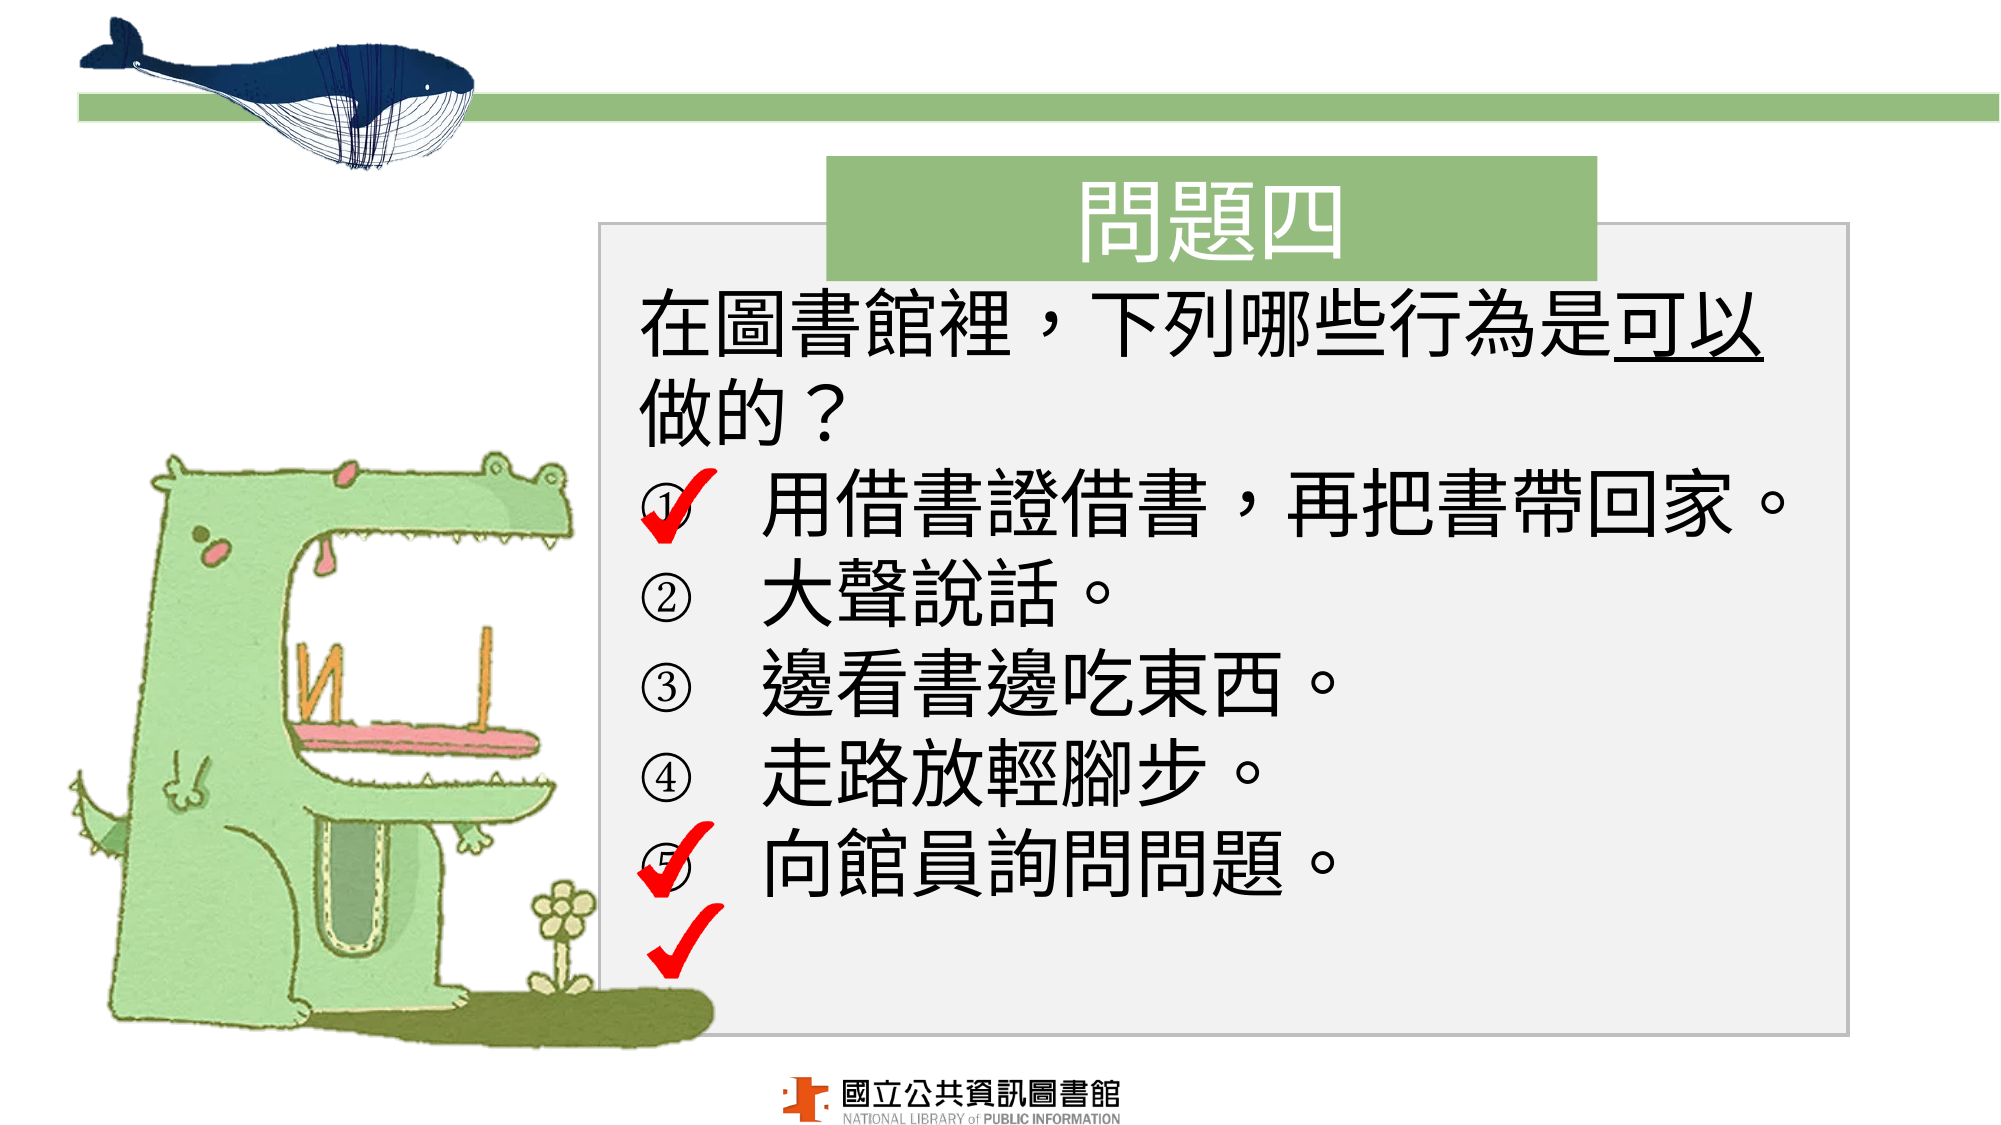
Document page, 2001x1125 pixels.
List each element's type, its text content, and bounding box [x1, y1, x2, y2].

text_box 在圖書館裡，下列哪些行為是可以做的？ 用借書證借書，再把書帶回家。 大聲說話。 邊看書邊吃東西。 走路放輕腳步。 向館員詢問問題。 [623, 268, 1845, 1094]
text_box [1598, 223, 1848, 1035]
picture [32, 0, 570, 186]
text_box [570, 92, 2000, 123]
text_box 問題四 [826, 156, 1598, 268]
text_box [599, 223, 826, 380]
picture [32, 380, 753, 1062]
picture [781, 1075, 1121, 1125]
